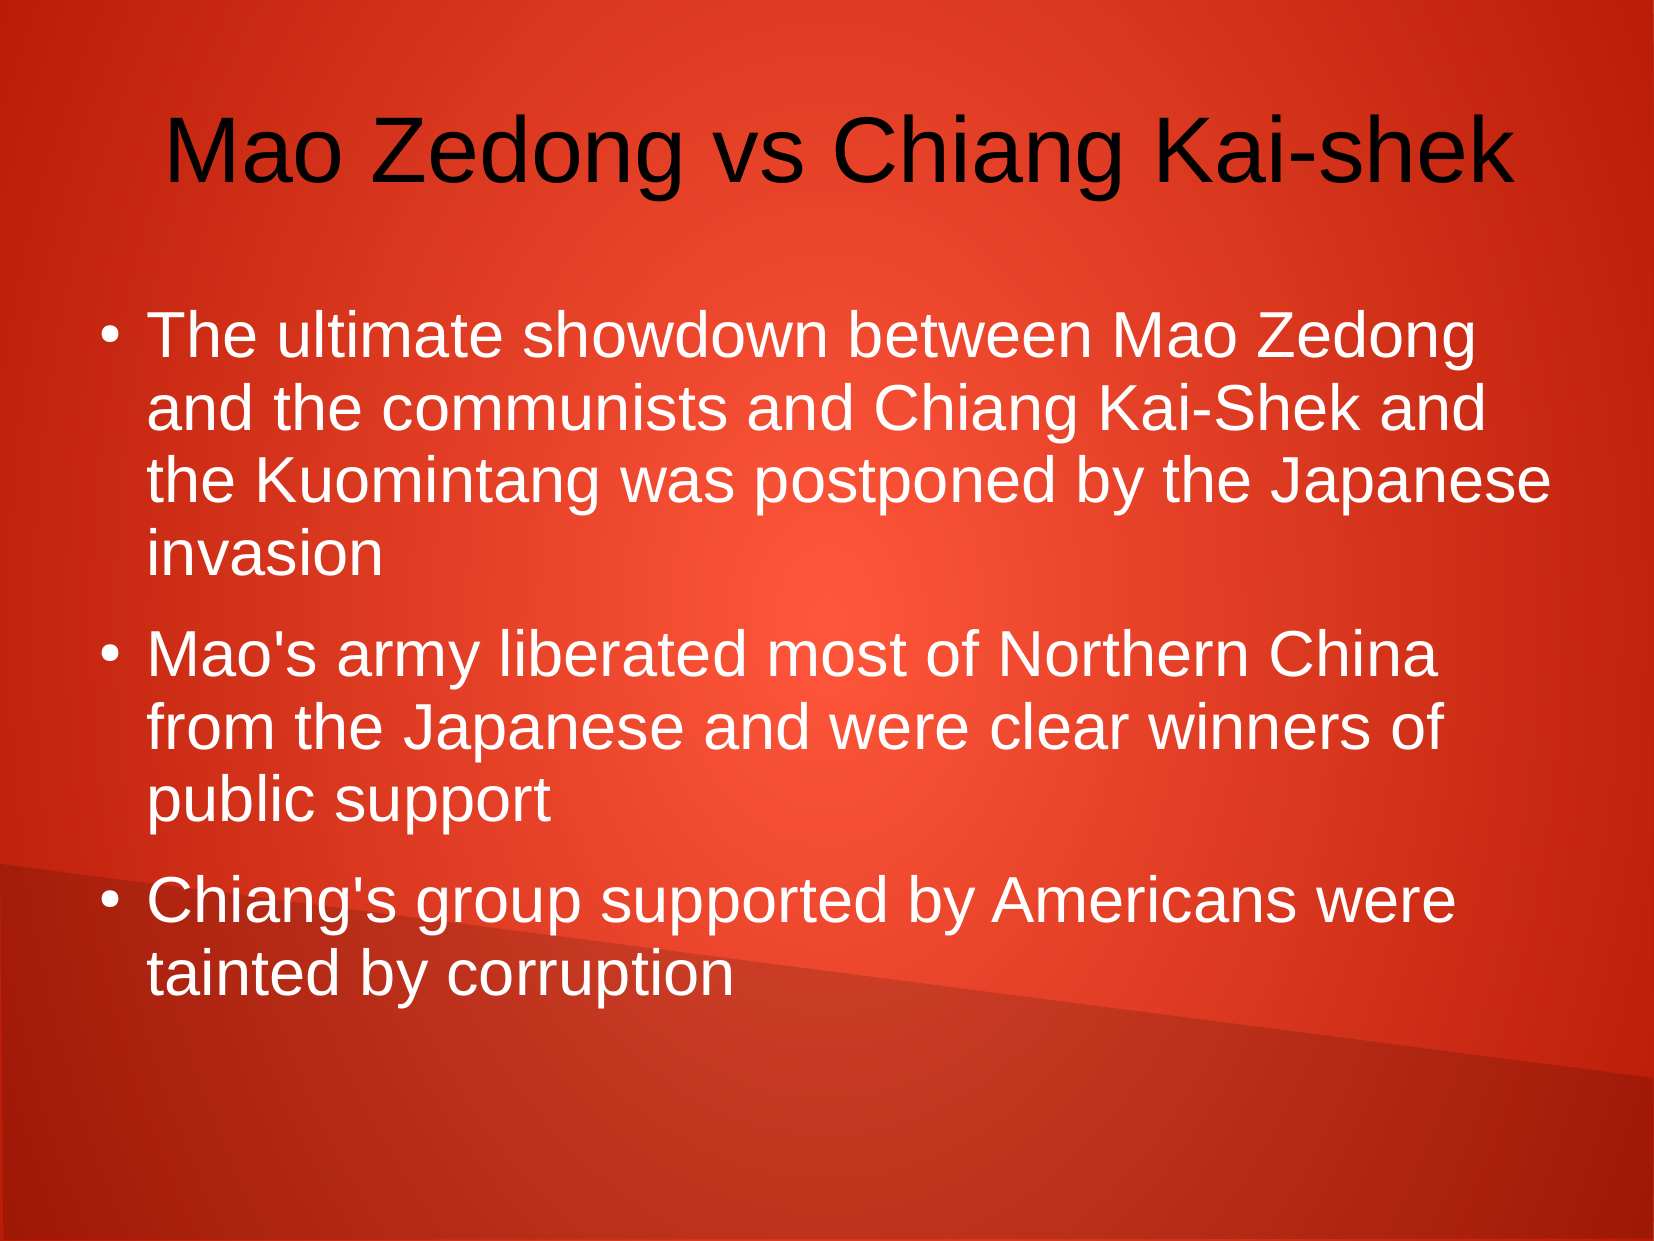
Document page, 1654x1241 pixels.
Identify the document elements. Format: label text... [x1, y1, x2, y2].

title Mao Zedong vs Chiang Kai-shek [82, 47, 1571, 252]
list The ultimate showdown between Mao Zedong and the communists and Chiang Kai-Shek and the Kuomintang was postponed by the Japanese invasion Mao's army liberated most of Northern China from the Japanese and were clear winners of public support Chiang's group supported by Americans were tainted by corruption [82, 299, 1571, 1019]
